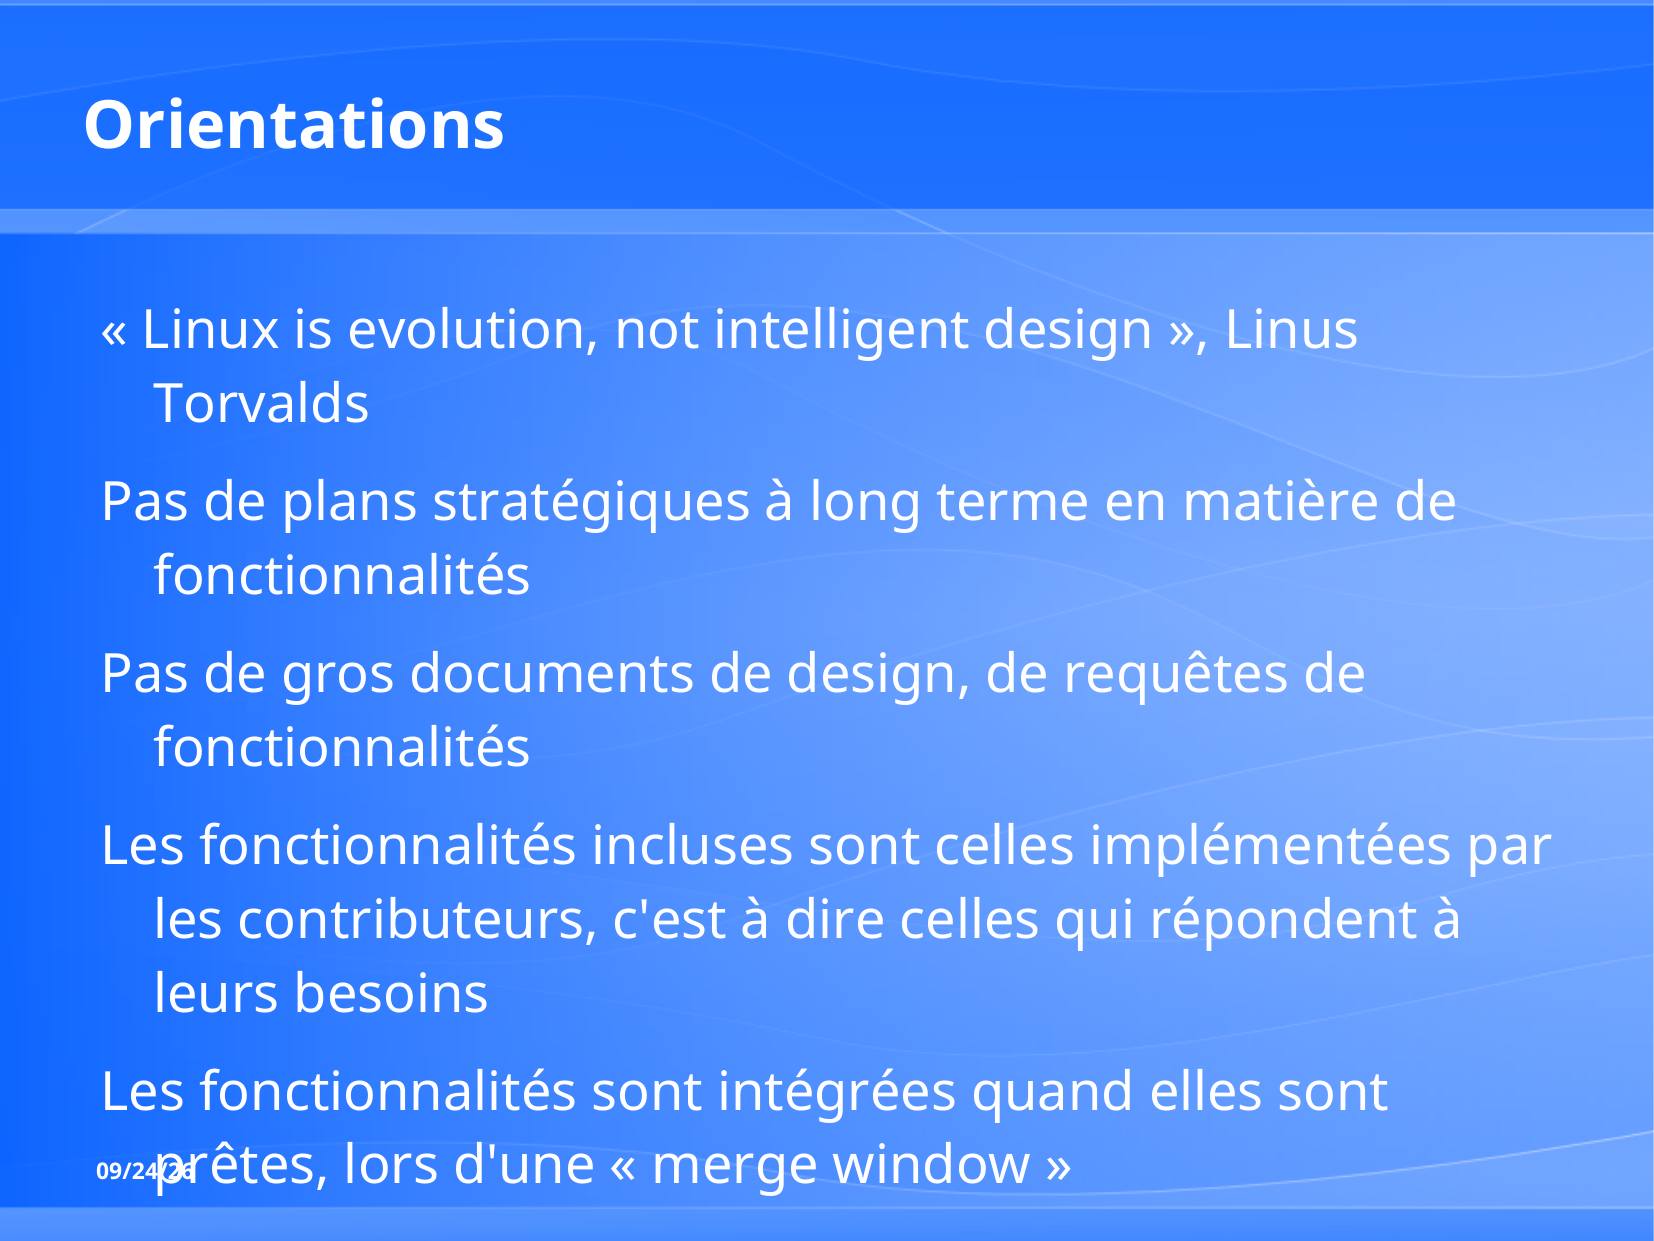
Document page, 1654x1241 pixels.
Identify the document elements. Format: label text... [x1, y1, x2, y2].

list « Linux is evolution, not intelligent design », Linus Torvalds Pas de plans stratégiques à long terme en matière de fonctionnalités Pas de gros documents de design, de requêtes de fonctionnalités Les fonctionnalités incluses sont celles implémentées par les contributeurs, c'est à dire celles qui répondent à leurs besoins Les fonctionnalités sont intégrées quand elles sont prêtes, lors d'une « merge window » [82, 290, 1571, 1108]
title Orientations [23, 15, 1625, 229]
picture [0, 0, 1654, 1241]
